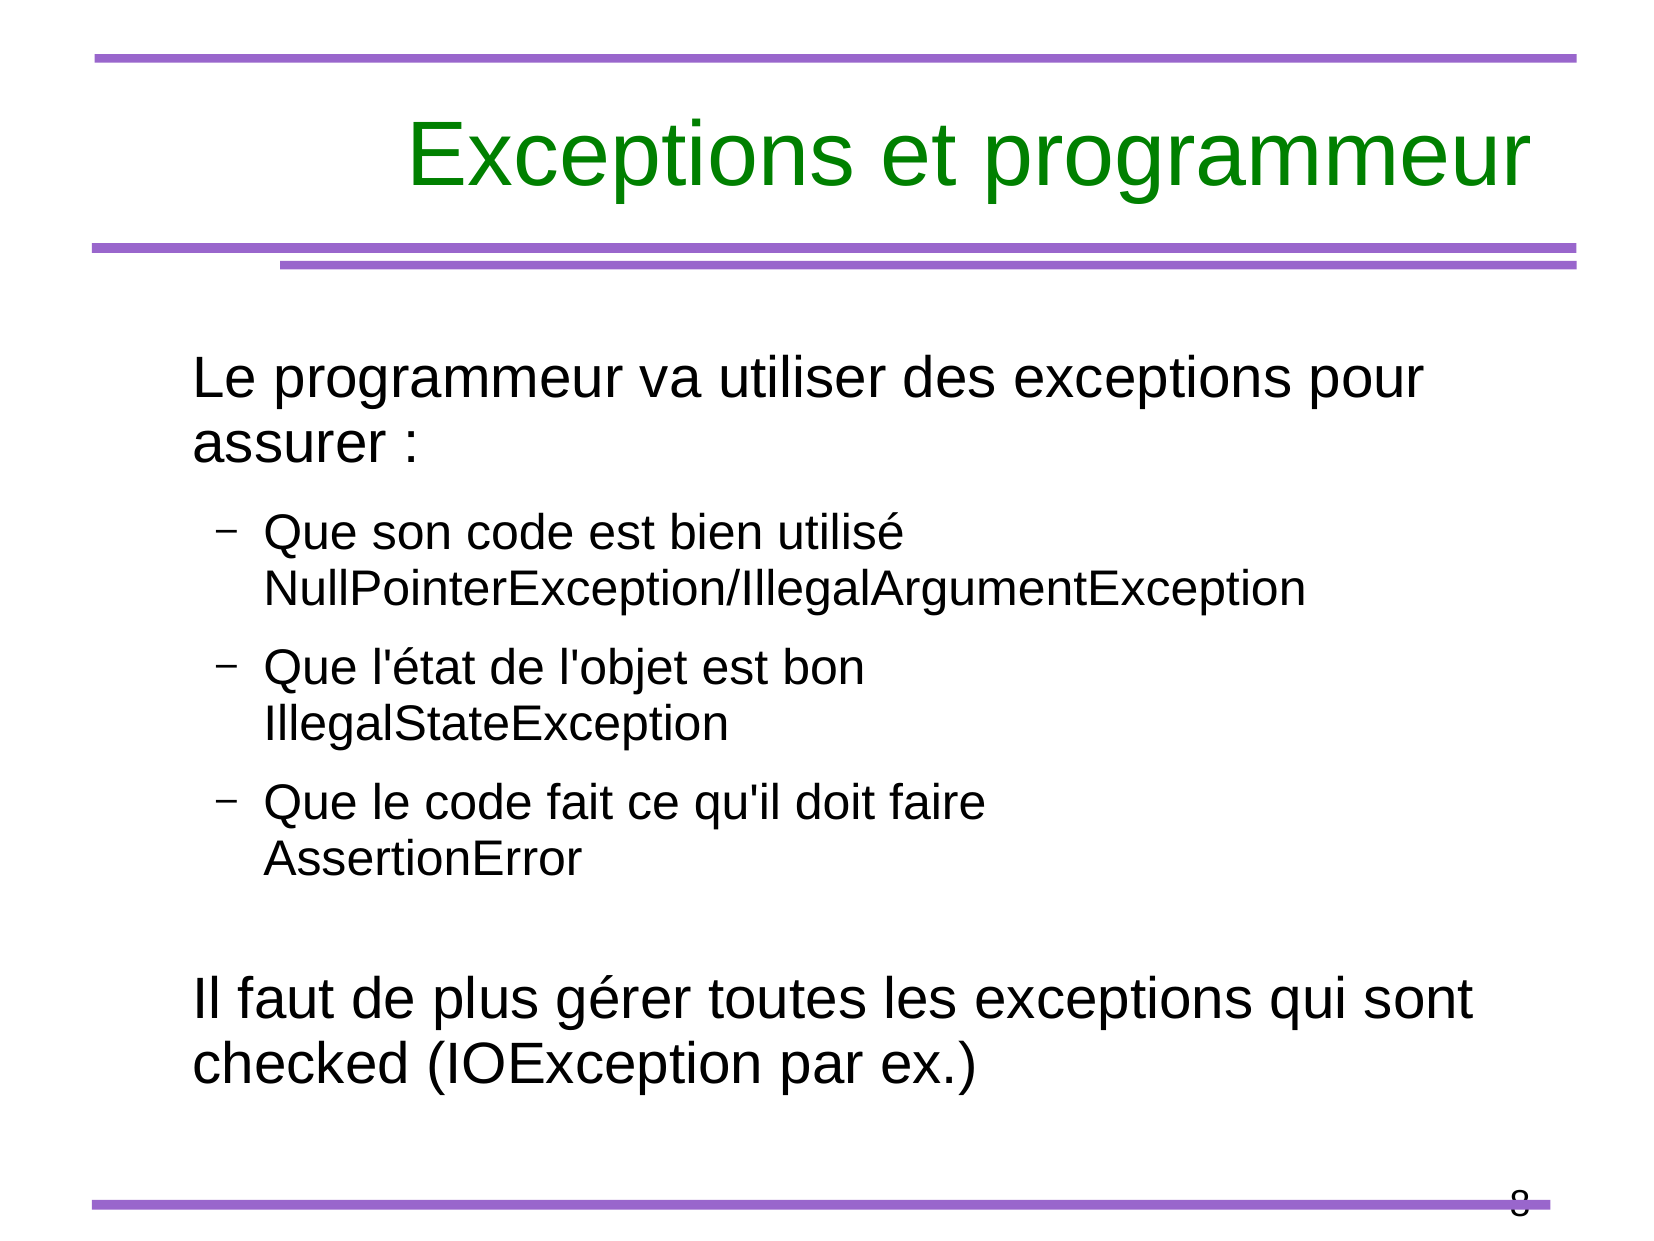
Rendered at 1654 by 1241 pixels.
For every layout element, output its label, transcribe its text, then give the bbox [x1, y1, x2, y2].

list Le programmeur va utiliser des exceptions pour assurer : Que son code est bien utilisé NullPointerException/IllegalArgumentException Que l'état de l'objet est bon IllegalStateException Que le code fait ce qu'il doit faire AssertionError Il faut de plus gérer toutes les exceptions qui sont checked (IOException par ex.) [121, 344, 1534, 1127]
title Exceptions et programmeur [121, 49, 1534, 257]
